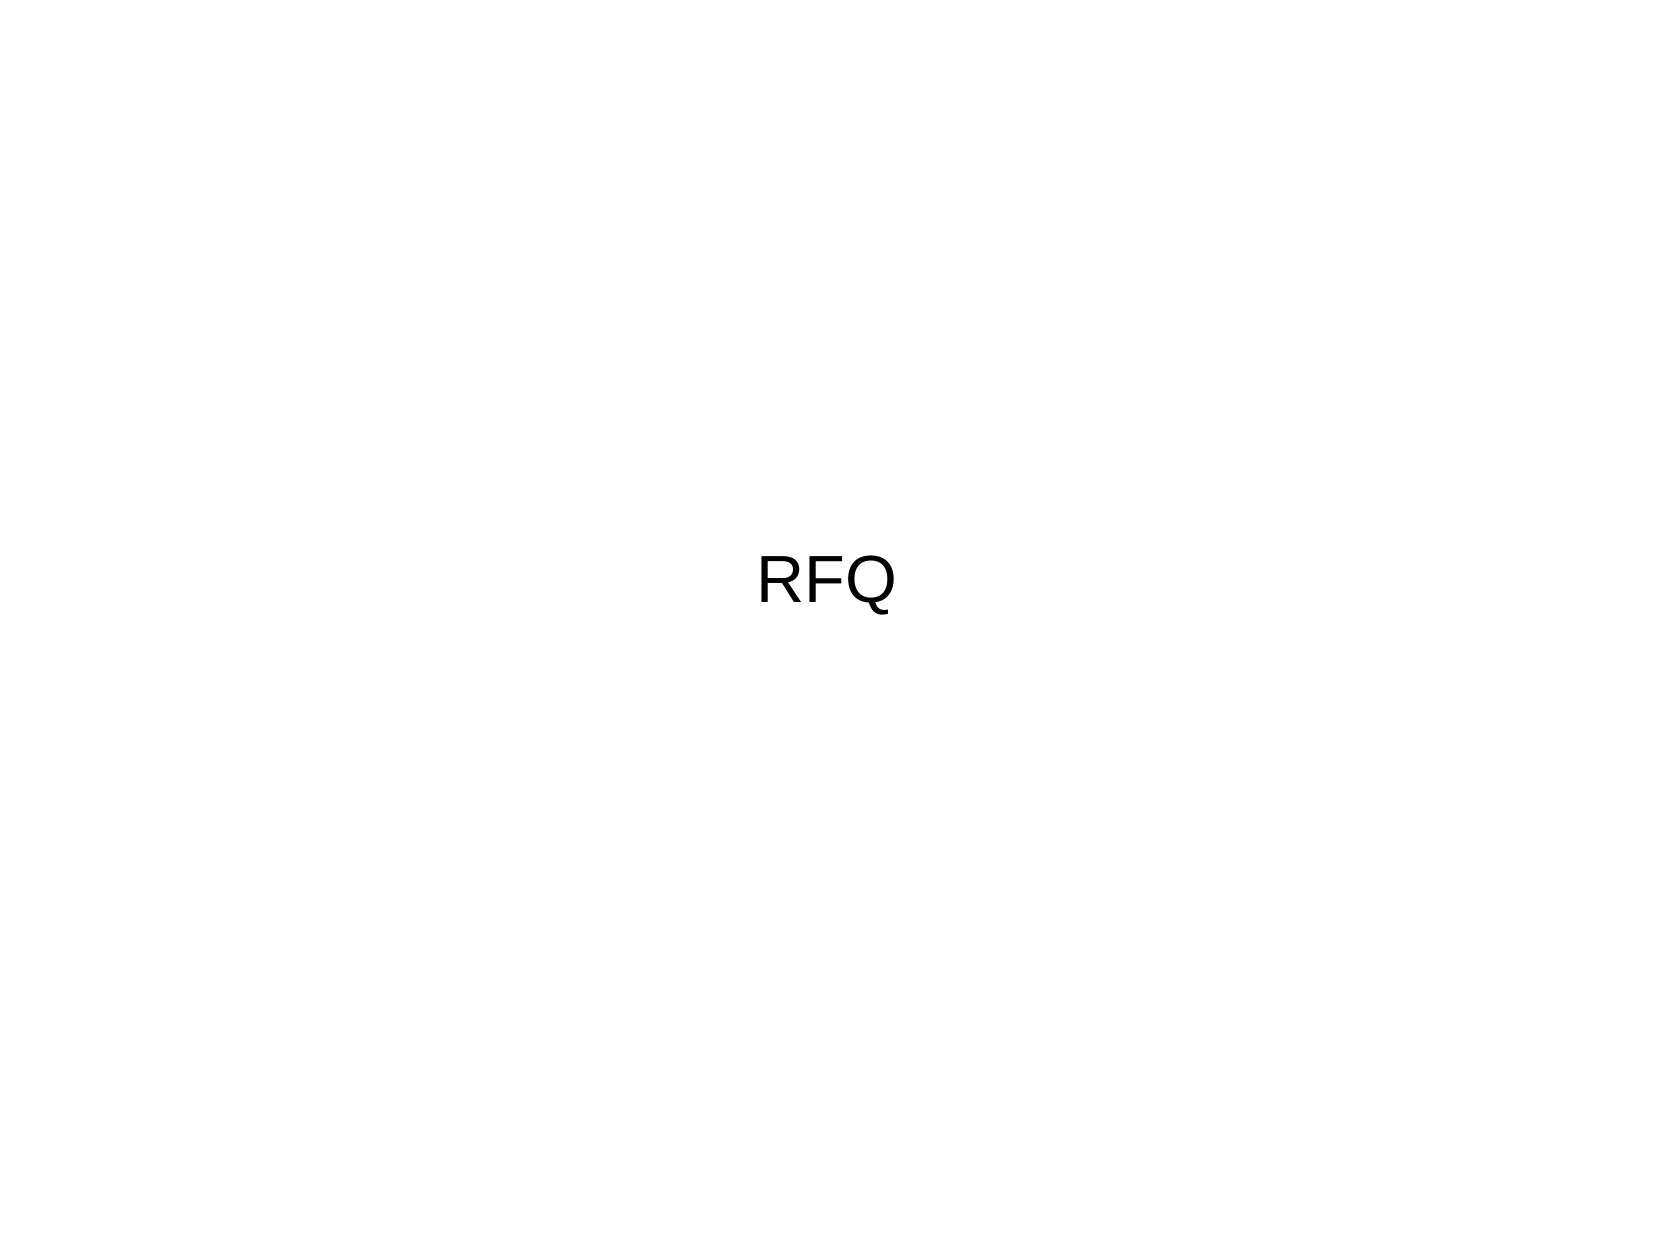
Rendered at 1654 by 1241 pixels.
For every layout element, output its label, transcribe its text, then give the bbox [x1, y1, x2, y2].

subtitle RFQ [82, 56, 1571, 1102]
